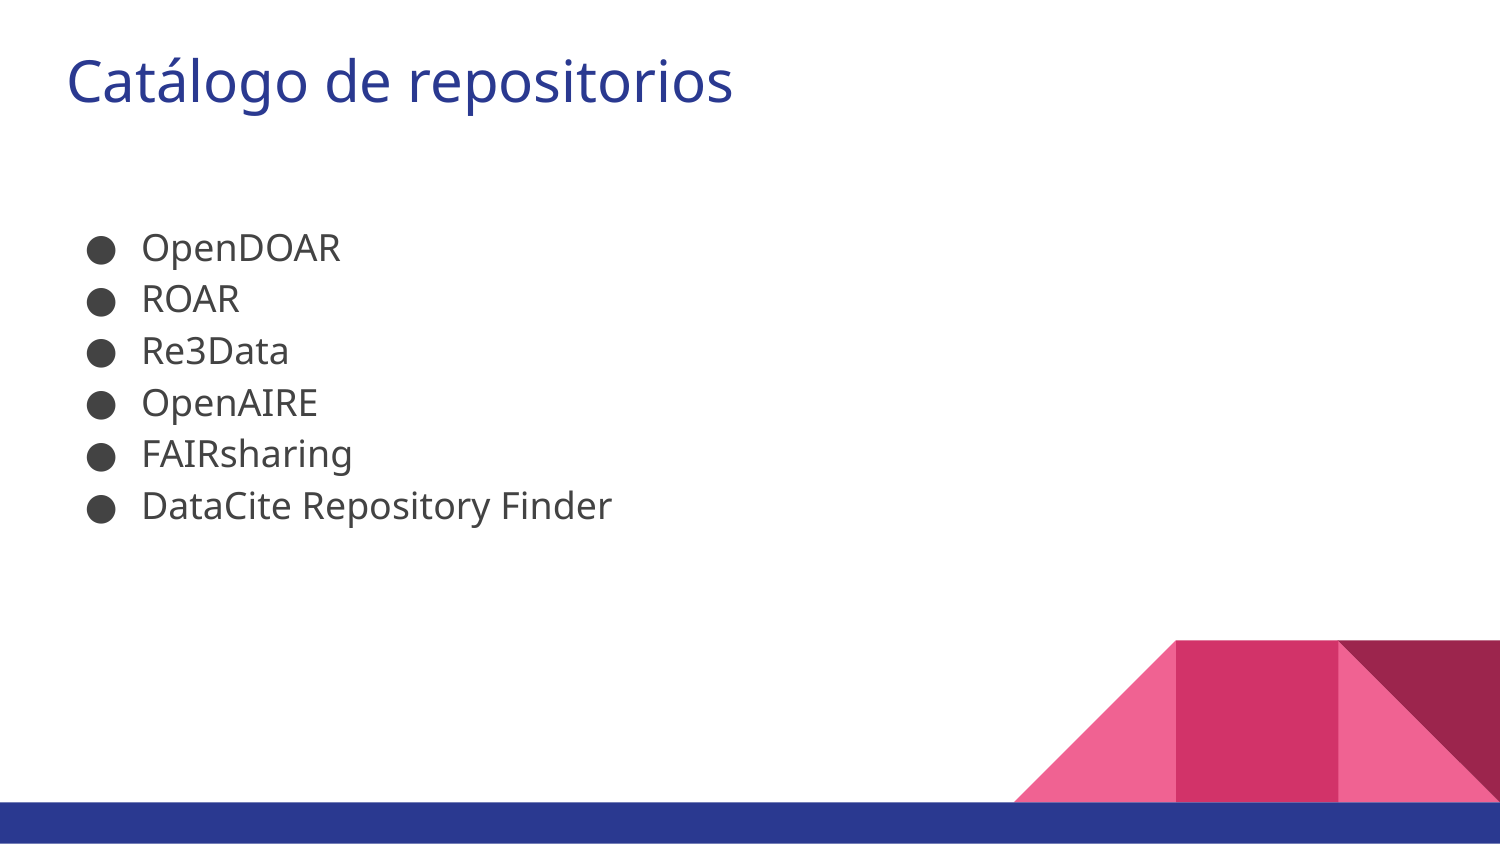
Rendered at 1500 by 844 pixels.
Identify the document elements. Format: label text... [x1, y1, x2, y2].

list OpenDOAR ROAR Re3Data OpenAIRE FAIRsharing DataCite Repository Finder [51, 201, 1449, 750]
title Catálogo de repositorios [51, 29, 1449, 129]
